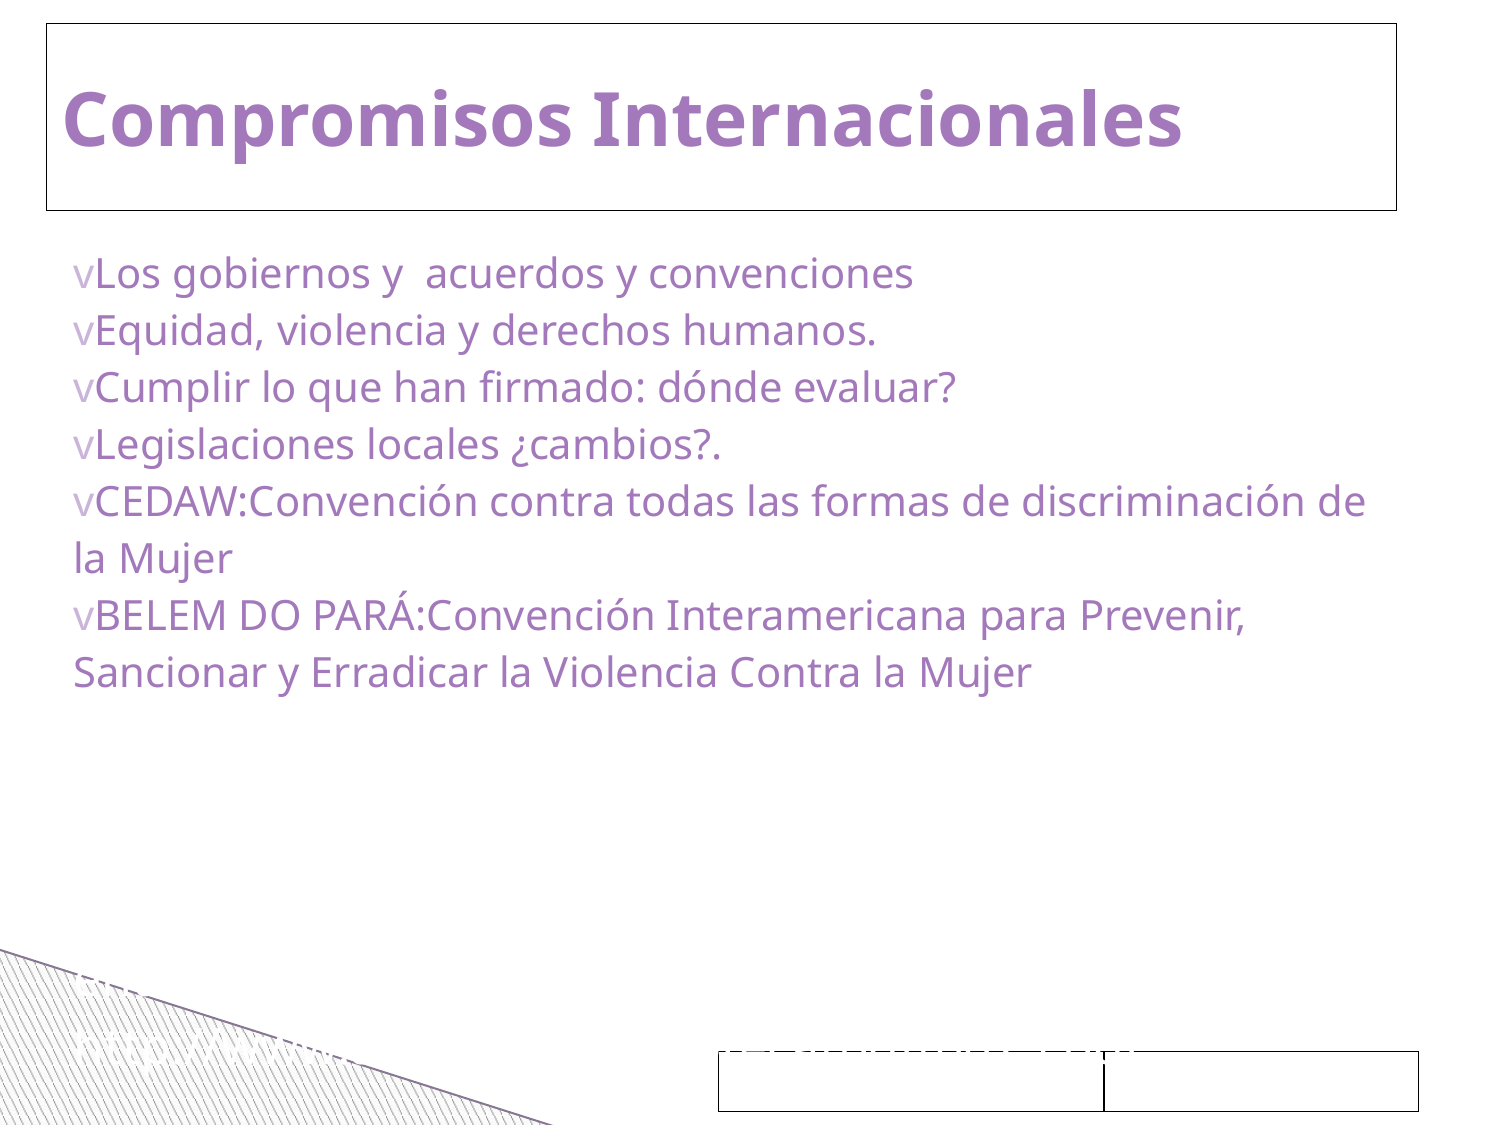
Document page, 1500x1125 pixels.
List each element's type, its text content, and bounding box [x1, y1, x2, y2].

text_box Los gobiernos y acuerdos y convenciones Equidad, violencia y derechos humanos. Cumplir lo que han firmado: dónde evaluar? Legislaciones locales ¿cambios?. CEDAW:Convención contra todas las formas de discriminación de la Mujer BELEM DO PARÁ:Convención Interamericana para Prevenir, Sancionar y Erradicar la Violencia Contra la Mujer http://www.conadeh.hn/programas.htm http://www.defensoriadelpueblo.gob.pa/ResolucionesCCPDH/6.pdf http://www.un.org/womenwatch/daw/cedaw/text/sconvention.htm http://www.acnur.org/biblioteca/pdf/0029.pdf [58, 236, 1407, 680]
title Compromisos Internacionales [46, 23, 1397, 211]
picture [284, 1042, 292, 1059]
picture [0, 952, 543, 1125]
